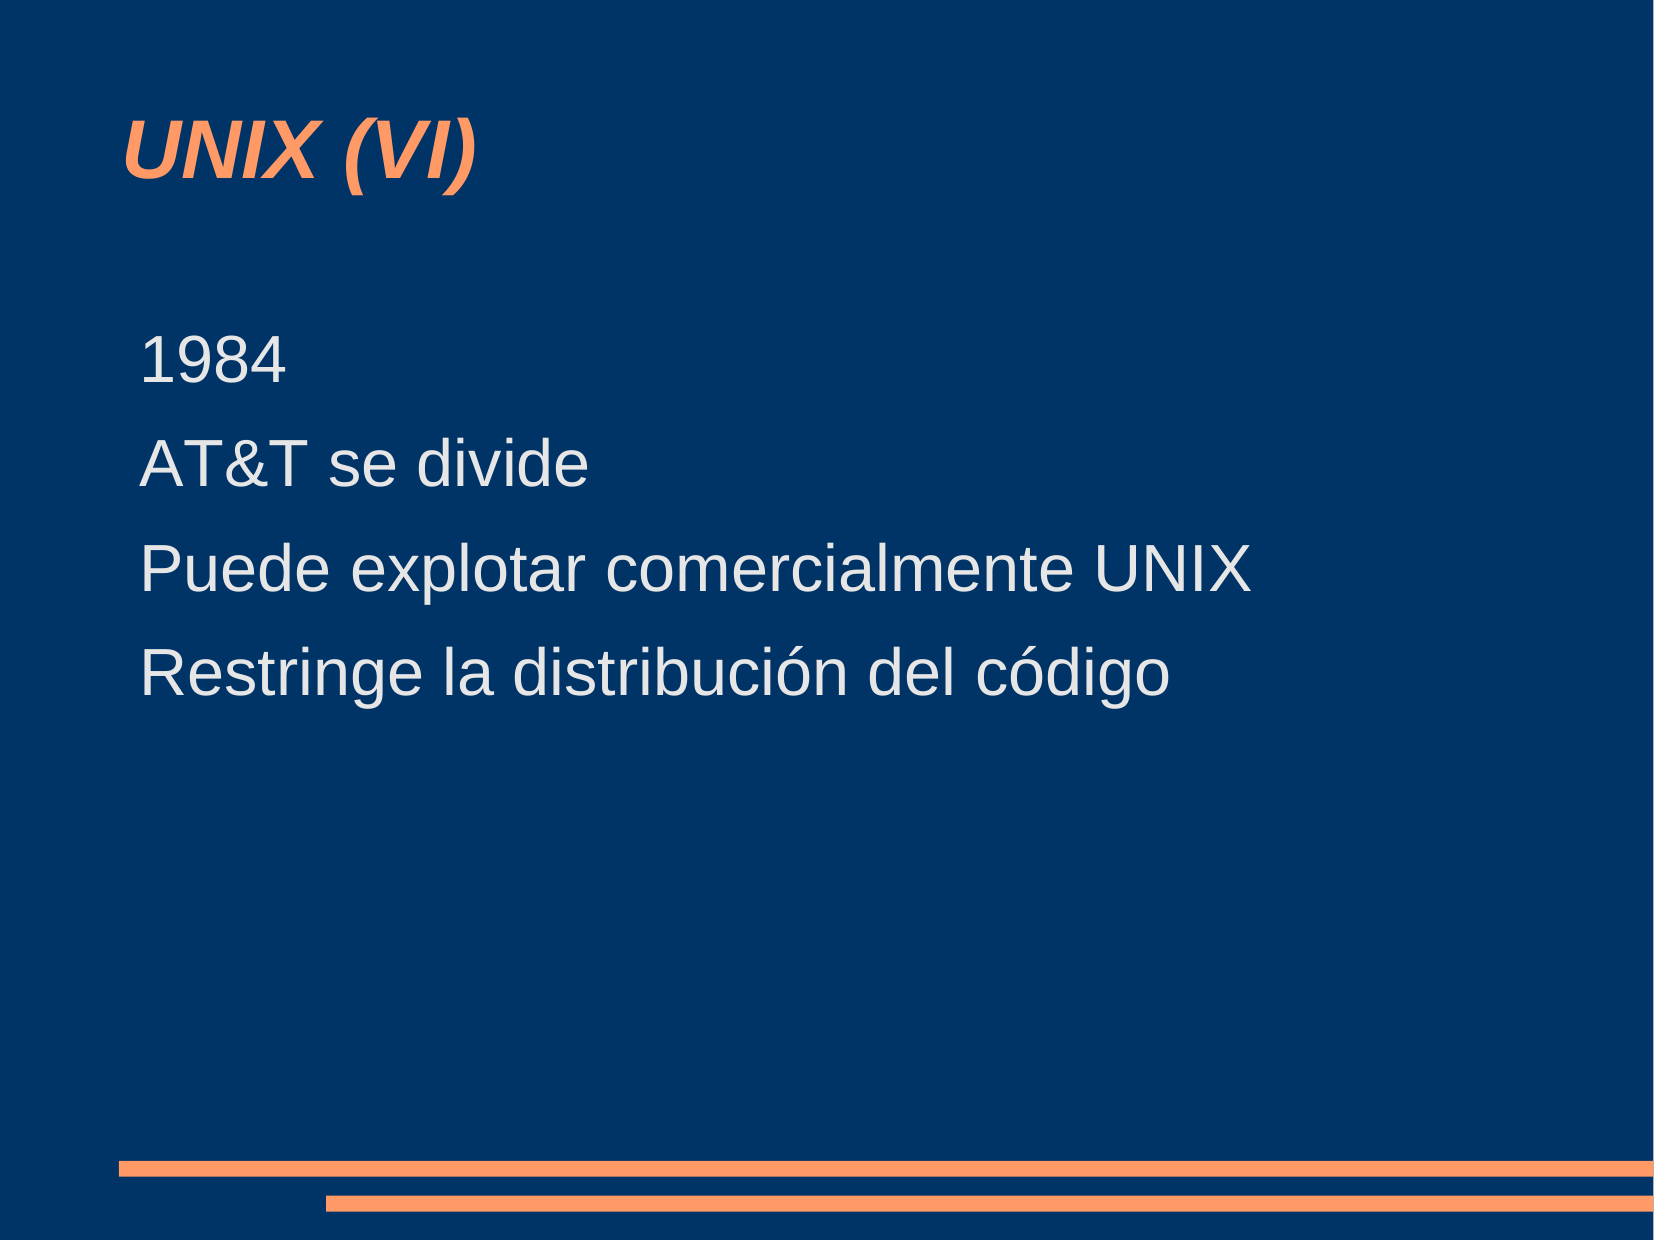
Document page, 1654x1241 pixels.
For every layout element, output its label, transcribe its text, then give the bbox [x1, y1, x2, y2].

title UNIX (VI) [121, 53, 1534, 246]
list 1984 AT&T se divide Puede explotar comercialmente UNIX Restringe la distribución del código [121, 322, 1561, 1118]
